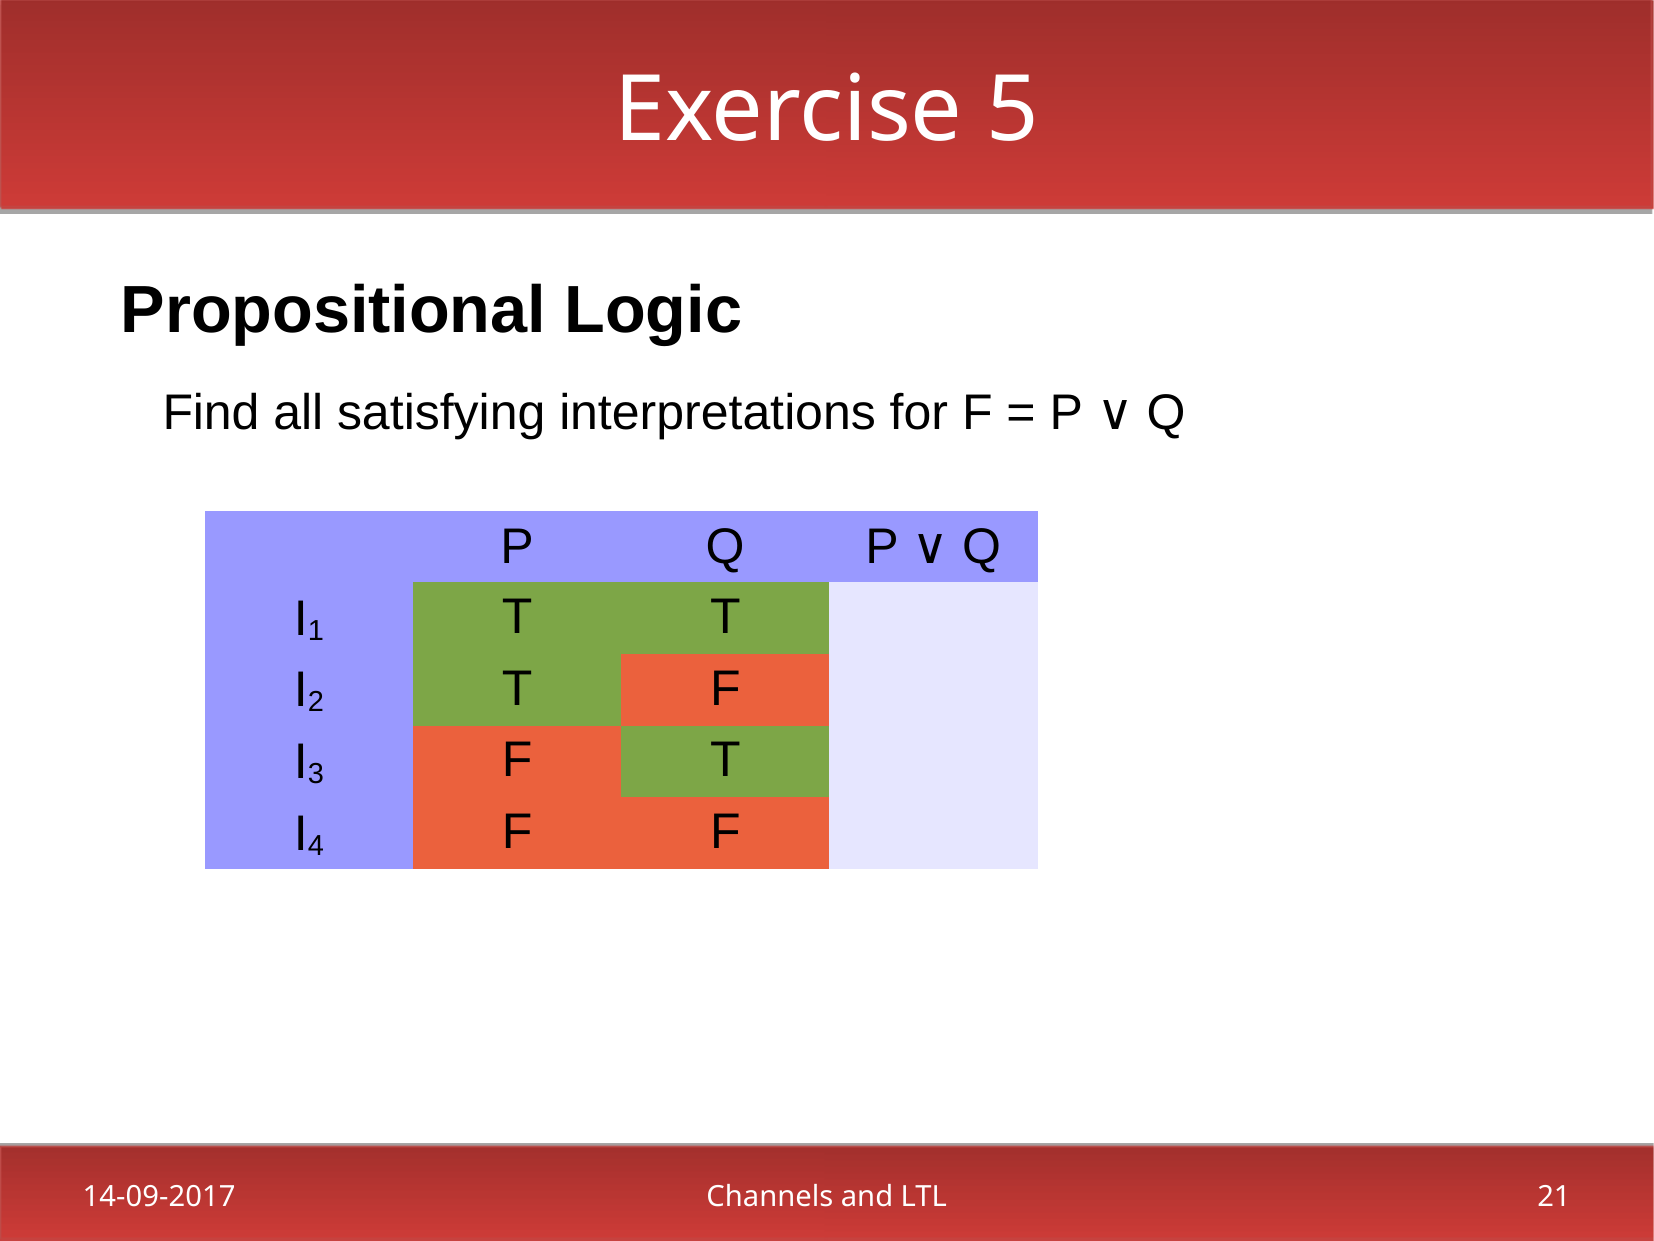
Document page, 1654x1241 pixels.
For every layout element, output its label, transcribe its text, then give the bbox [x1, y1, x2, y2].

table_cell F [621, 797, 829, 869]
table_cell T [621, 726, 829, 797]
table_cell T [413, 582, 621, 654]
table_cell [829, 726, 1038, 797]
table_cell [829, 654, 1038, 726]
table_cell F [621, 654, 829, 726]
picture [0, 1143, 1654, 1241]
table_cell I3 [205, 726, 413, 797]
title Exercise 5 [59, 31, 1595, 178]
table_header [205, 511, 413, 582]
table_cell [829, 582, 1038, 654]
table_header P ∨ Q [829, 511, 1038, 582]
table_header Q [621, 511, 829, 582]
table_cell F [413, 797, 621, 869]
picture [0, 0, 1654, 214]
text_box Find all satisfying interpretations for F = P ∨ Q [147, 377, 1202, 448]
table_cell F [413, 726, 621, 797]
table_cell I2 [205, 654, 413, 726]
table_cell T [413, 654, 621, 726]
table_cell I1 [205, 582, 413, 654]
table_cell T [621, 582, 829, 654]
table_header P [413, 511, 621, 582]
text_box Propositional Logic [105, 264, 759, 354]
table_cell I4 [205, 797, 413, 869]
table_cell [829, 797, 1038, 869]
